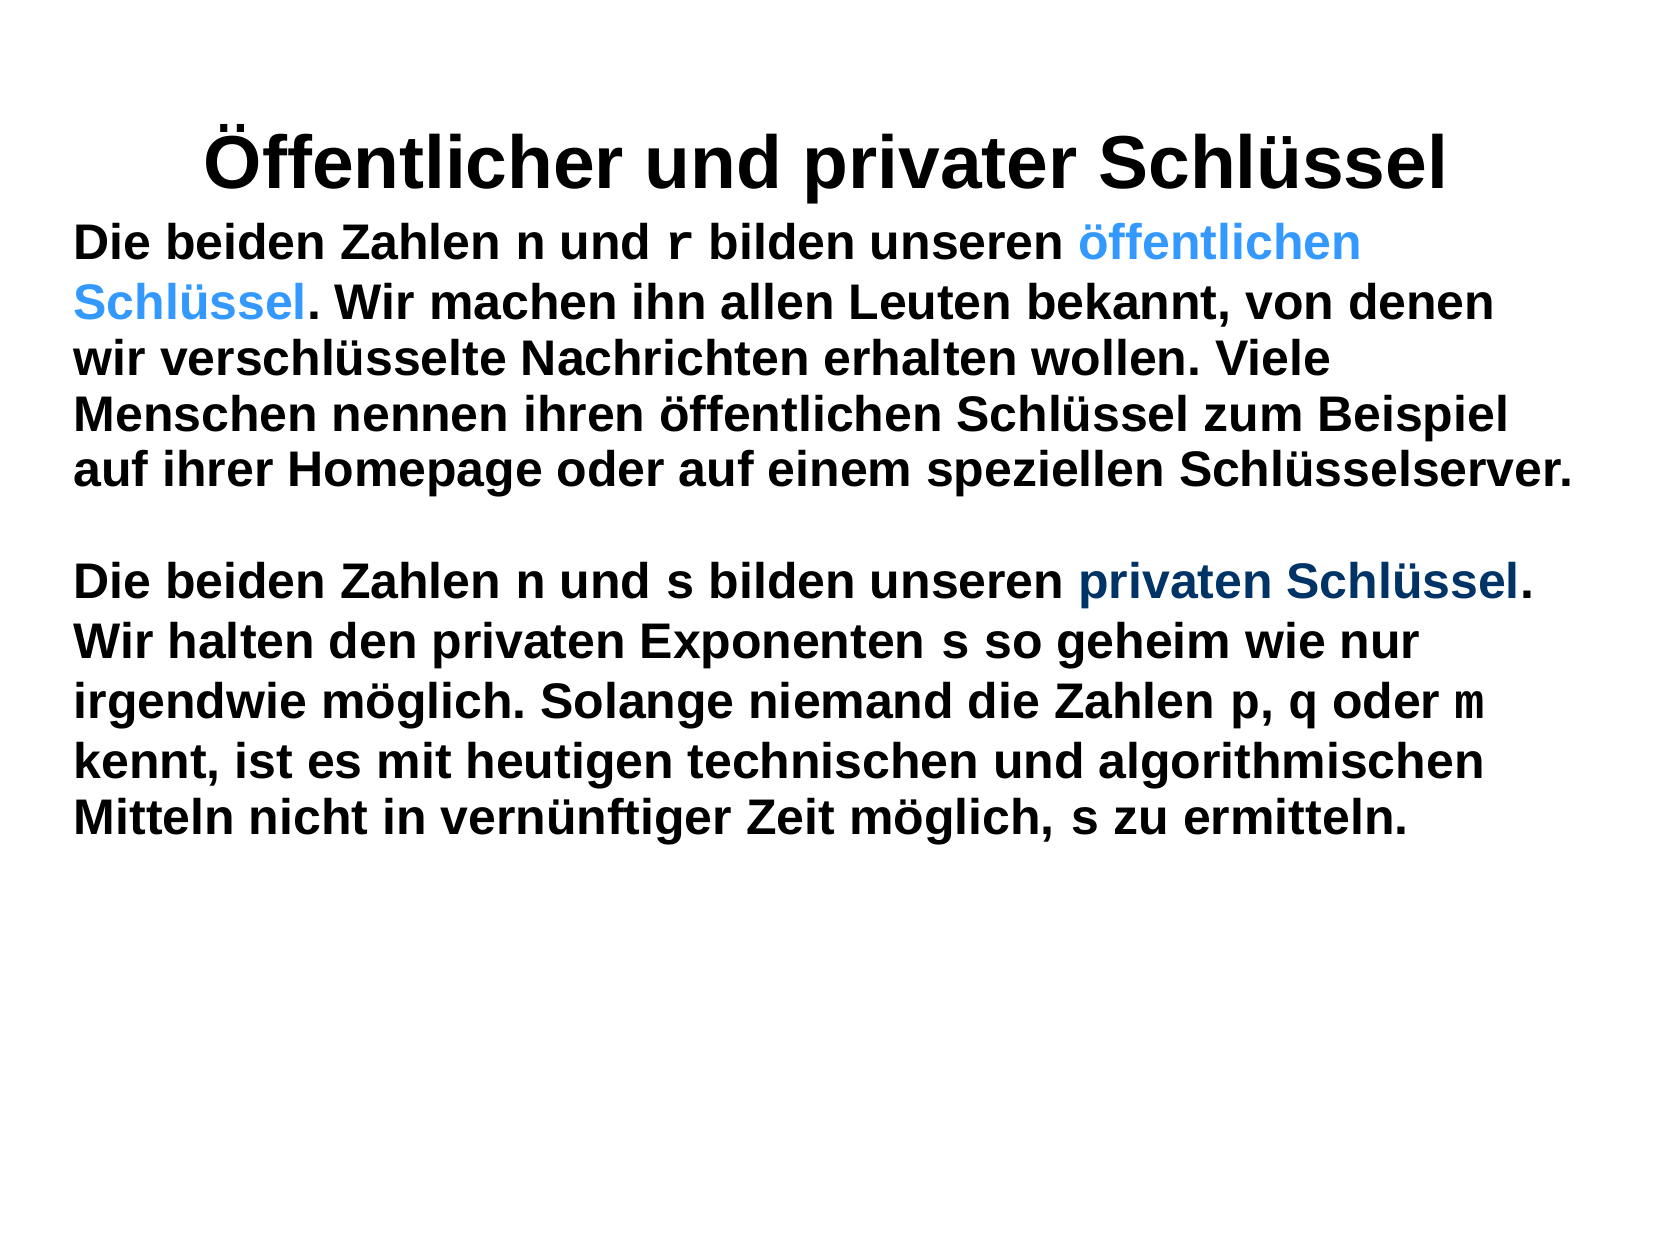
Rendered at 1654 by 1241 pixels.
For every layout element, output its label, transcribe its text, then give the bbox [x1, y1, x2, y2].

text_box Die beiden Zahlen n und r bilden unseren öffentlichen Schlüssel. Wir machen ihn allen Leuten bekannt, von denen wir verschlüsselte Nachrichten erhalten wollen. Viele Menschen nennen ihren öffentlichen Schlüssel zum Beispiel auf ihrer Homepage oder auf einem speziellen Schlüsselserver. Die beiden Zahlen n und s bilden unseren privaten Schlüssel. Wir halten den privaten Exponenten s so geheim wie nur irgendwie möglich. Solange niemand die Zahlen p, q oder m kennt, ist es mit heutigen technischen und algorithmischen Mitteln nicht in vernünftiger Zeit möglich, s zu ermitteln. [59, 206, 1595, 858]
title Öffentlicher und privater Schlüssel [88, 88, 1565, 206]
